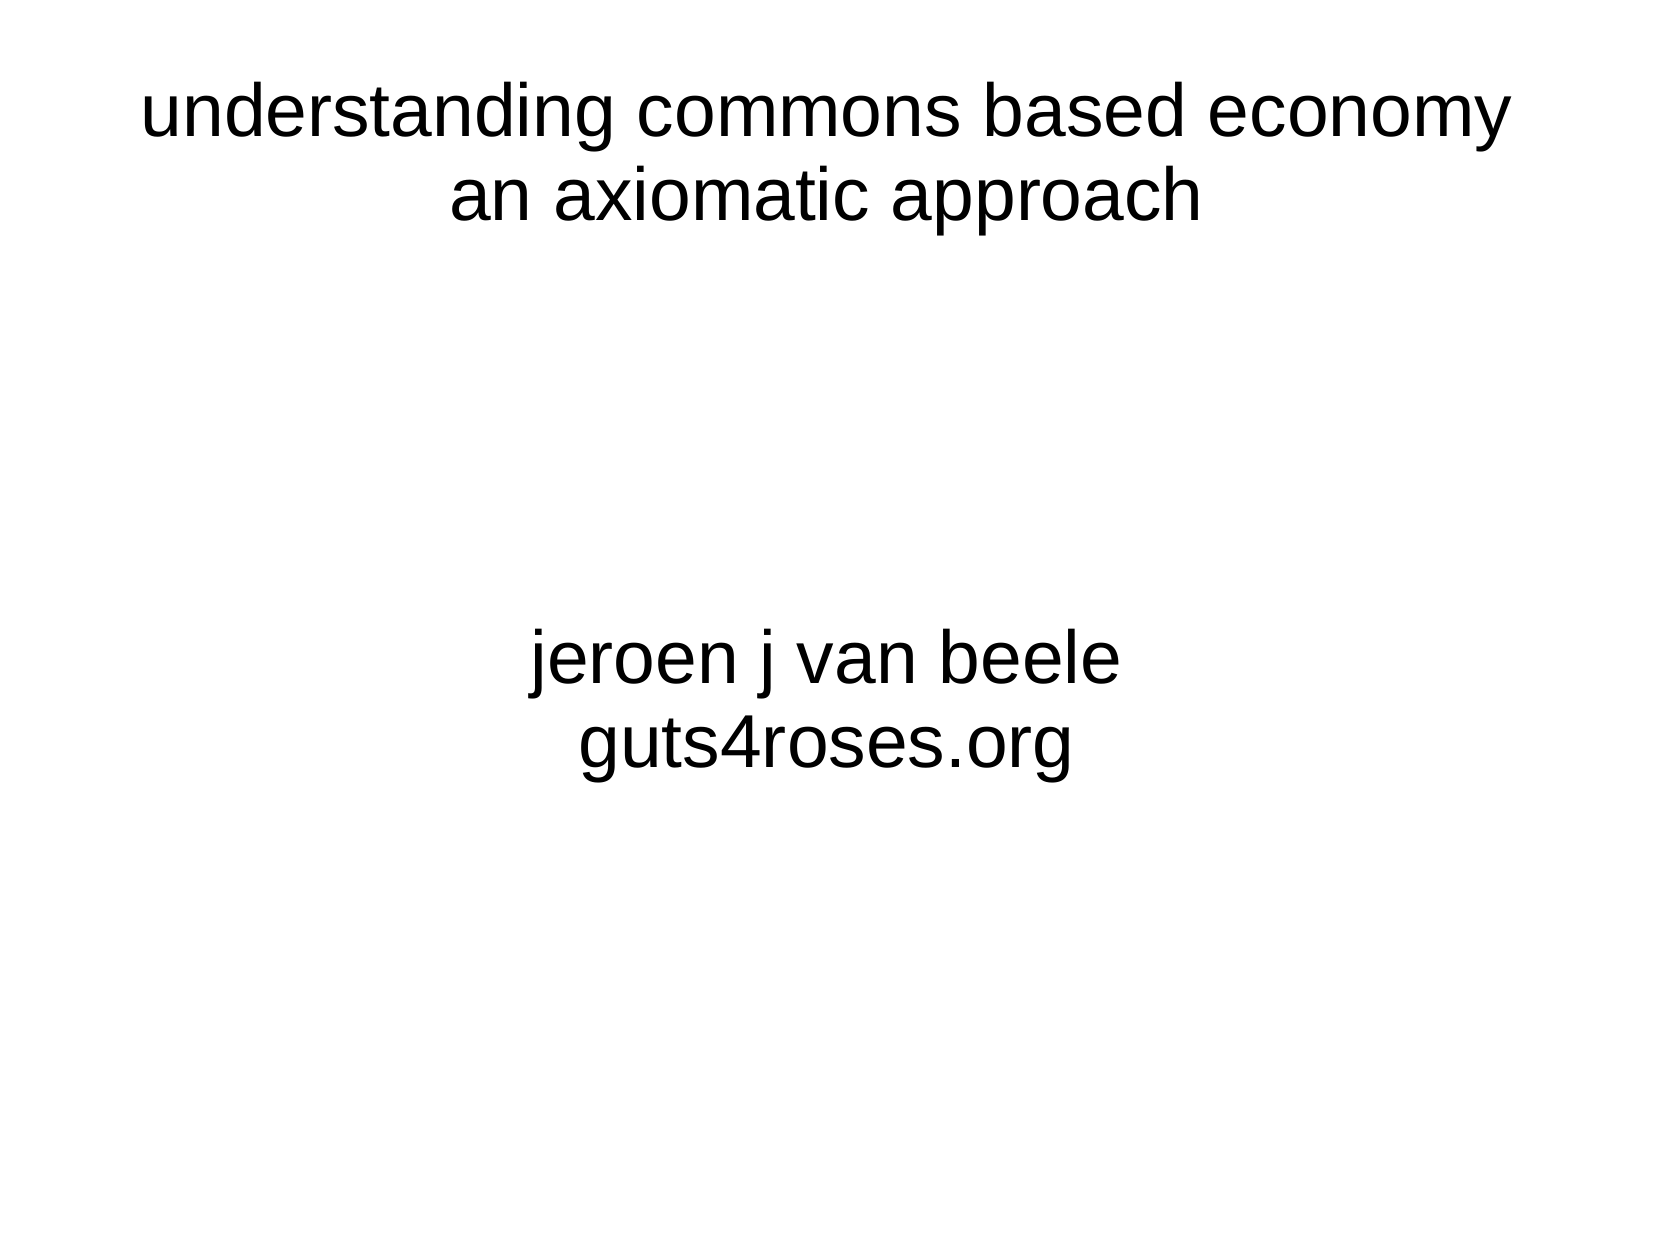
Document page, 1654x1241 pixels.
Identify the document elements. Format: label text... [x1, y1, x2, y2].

title understanding commons based economy an axiomatic approach [82, 56, 1571, 250]
text_box jeroen j van beele guts4roses.org [82, 297, 1571, 1102]
